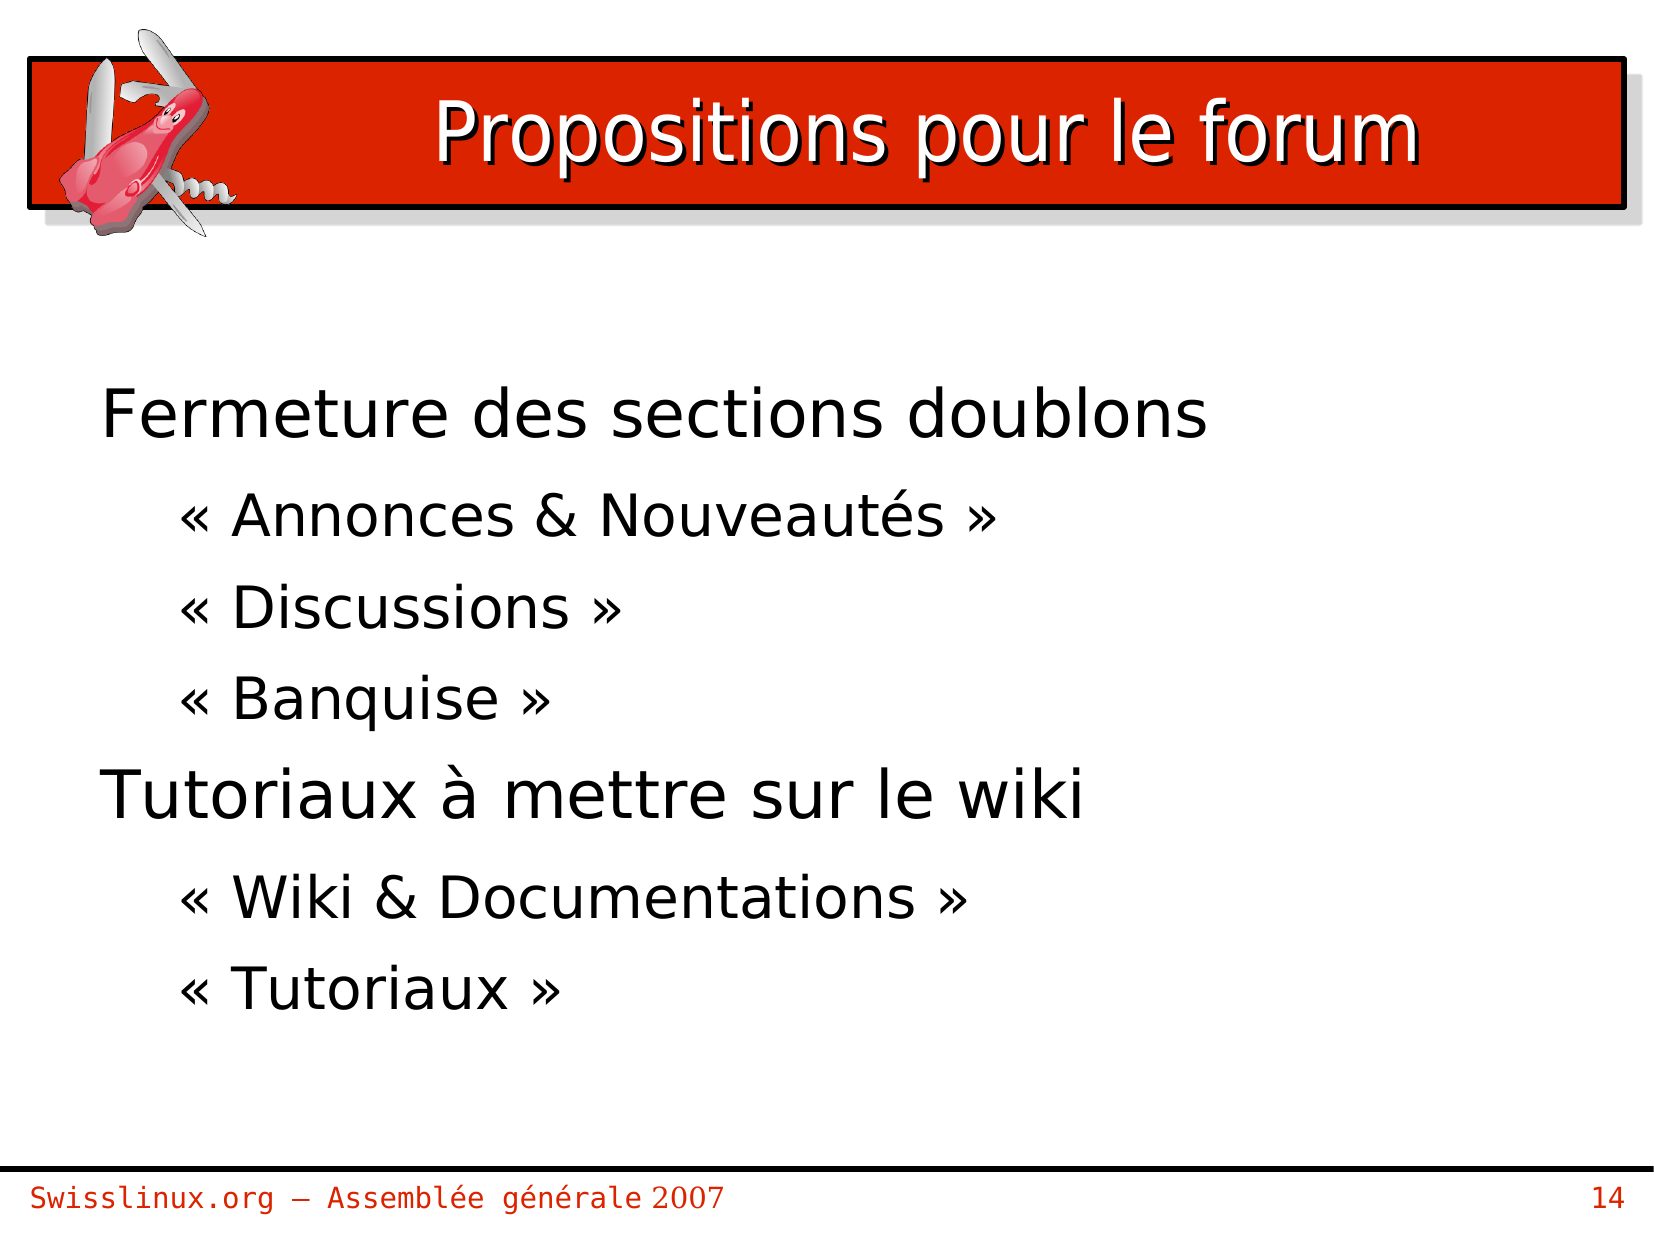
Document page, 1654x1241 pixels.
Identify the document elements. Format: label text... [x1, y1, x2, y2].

title Propositions pour le forum [259, 84, 1595, 182]
list Fermeture des sections doublons « Annonces & Nouveautés » « Discussions » « Banquise » Tutoriaux à mettre sur le wiki « Wiki & Documentations » « Tutoriaux » [82, 290, 1571, 1109]
picture [59, 29, 237, 237]
